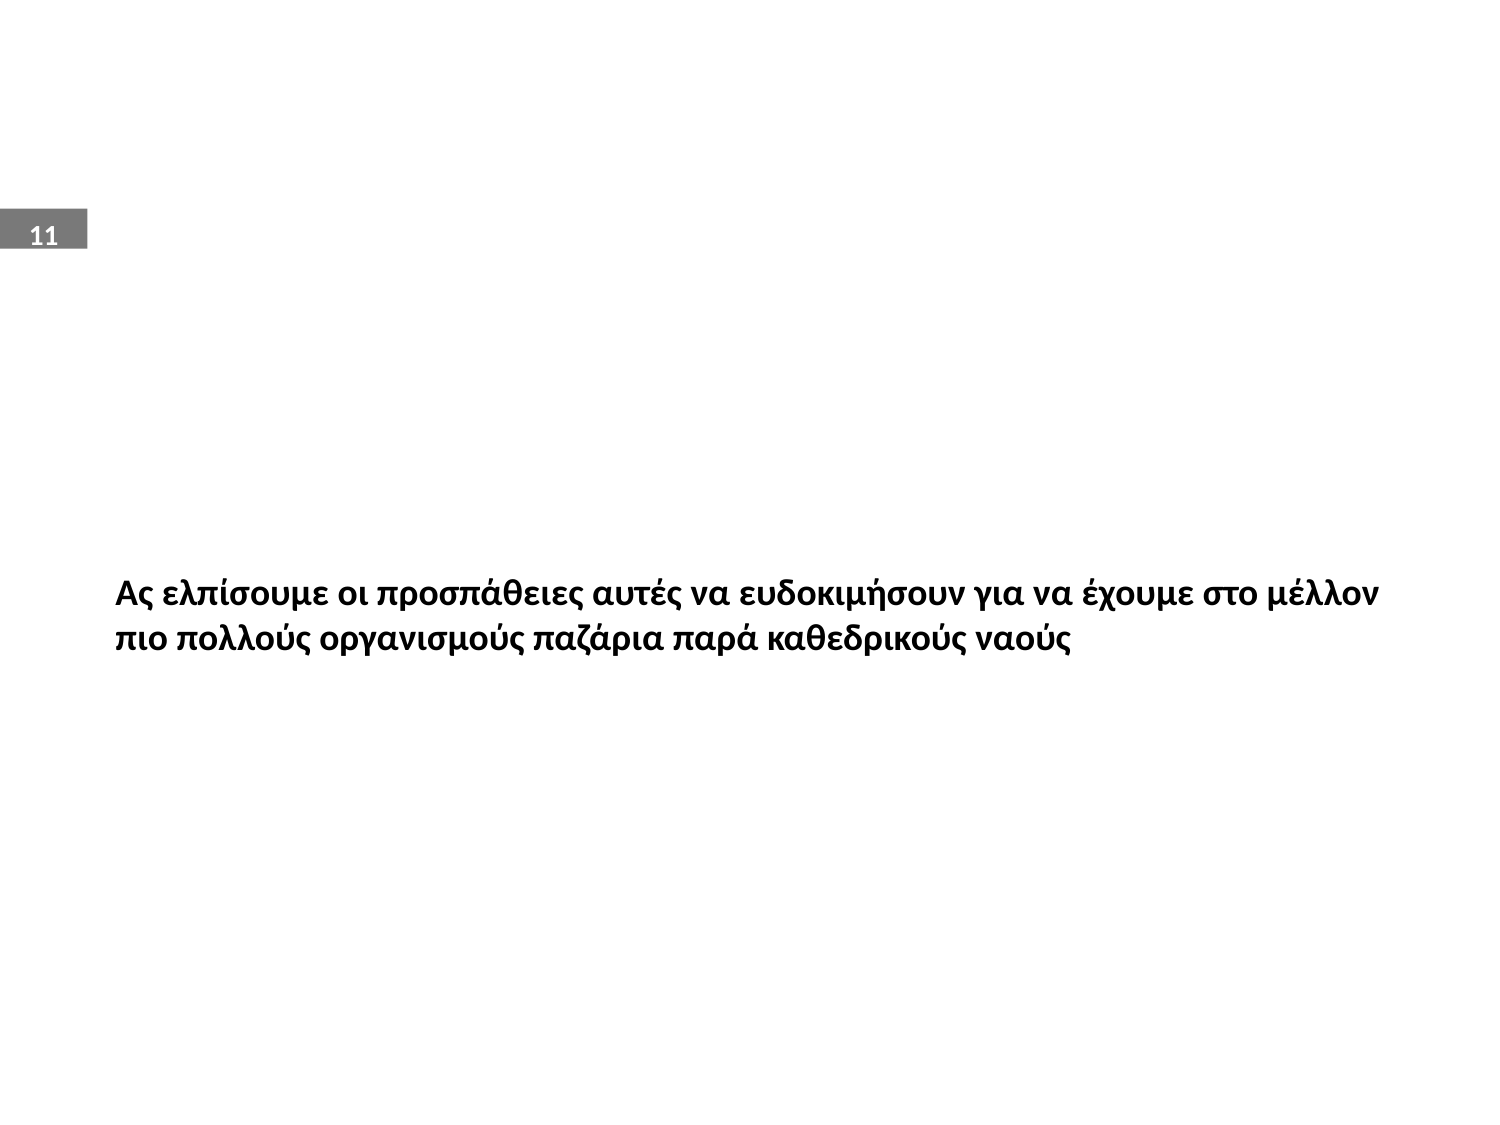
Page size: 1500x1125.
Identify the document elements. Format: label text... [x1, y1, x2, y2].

list Ας ελπίσουμε οι προσπάθειες αυτές να ευδοκιμήσουν για να έχουμε στο μέλλον πιο πολλούς οργανισμούς παζάρια παρά καθεδρικούς ναούς [100, 262, 1438, 1006]
text_box [0, 208, 88, 249]
